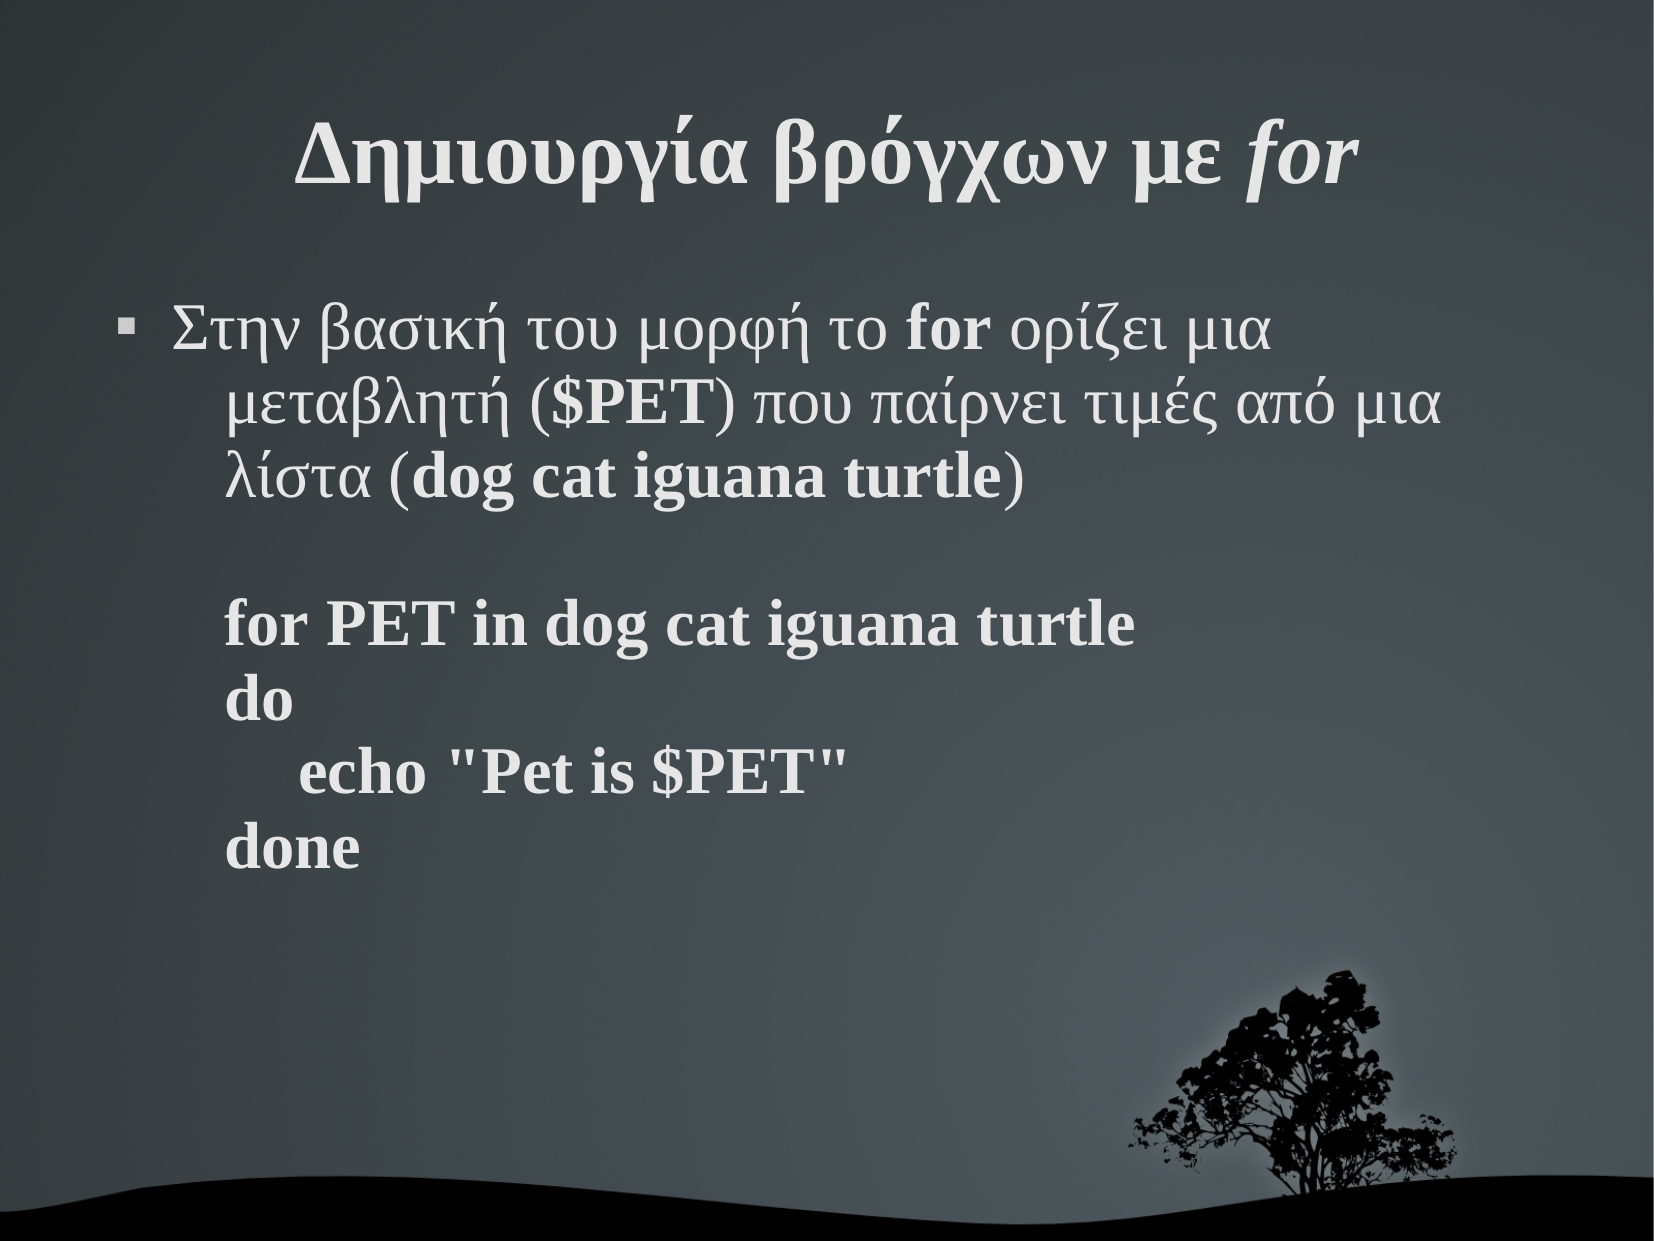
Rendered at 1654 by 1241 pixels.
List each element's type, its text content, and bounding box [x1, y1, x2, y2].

title Δημιουργία βρόγχων με for [82, 49, 1571, 257]
list Στην βασική του μορφή το for ορίζει μια μεταβλητή ($PET) που παίρνει τιμές από μια λίστα (dog cat iguana turtle) for PET in dog cat iguana turtle do echo "Pet is $PET" done [82, 290, 1571, 1109]
picture [0, 0, 1654, 1241]
